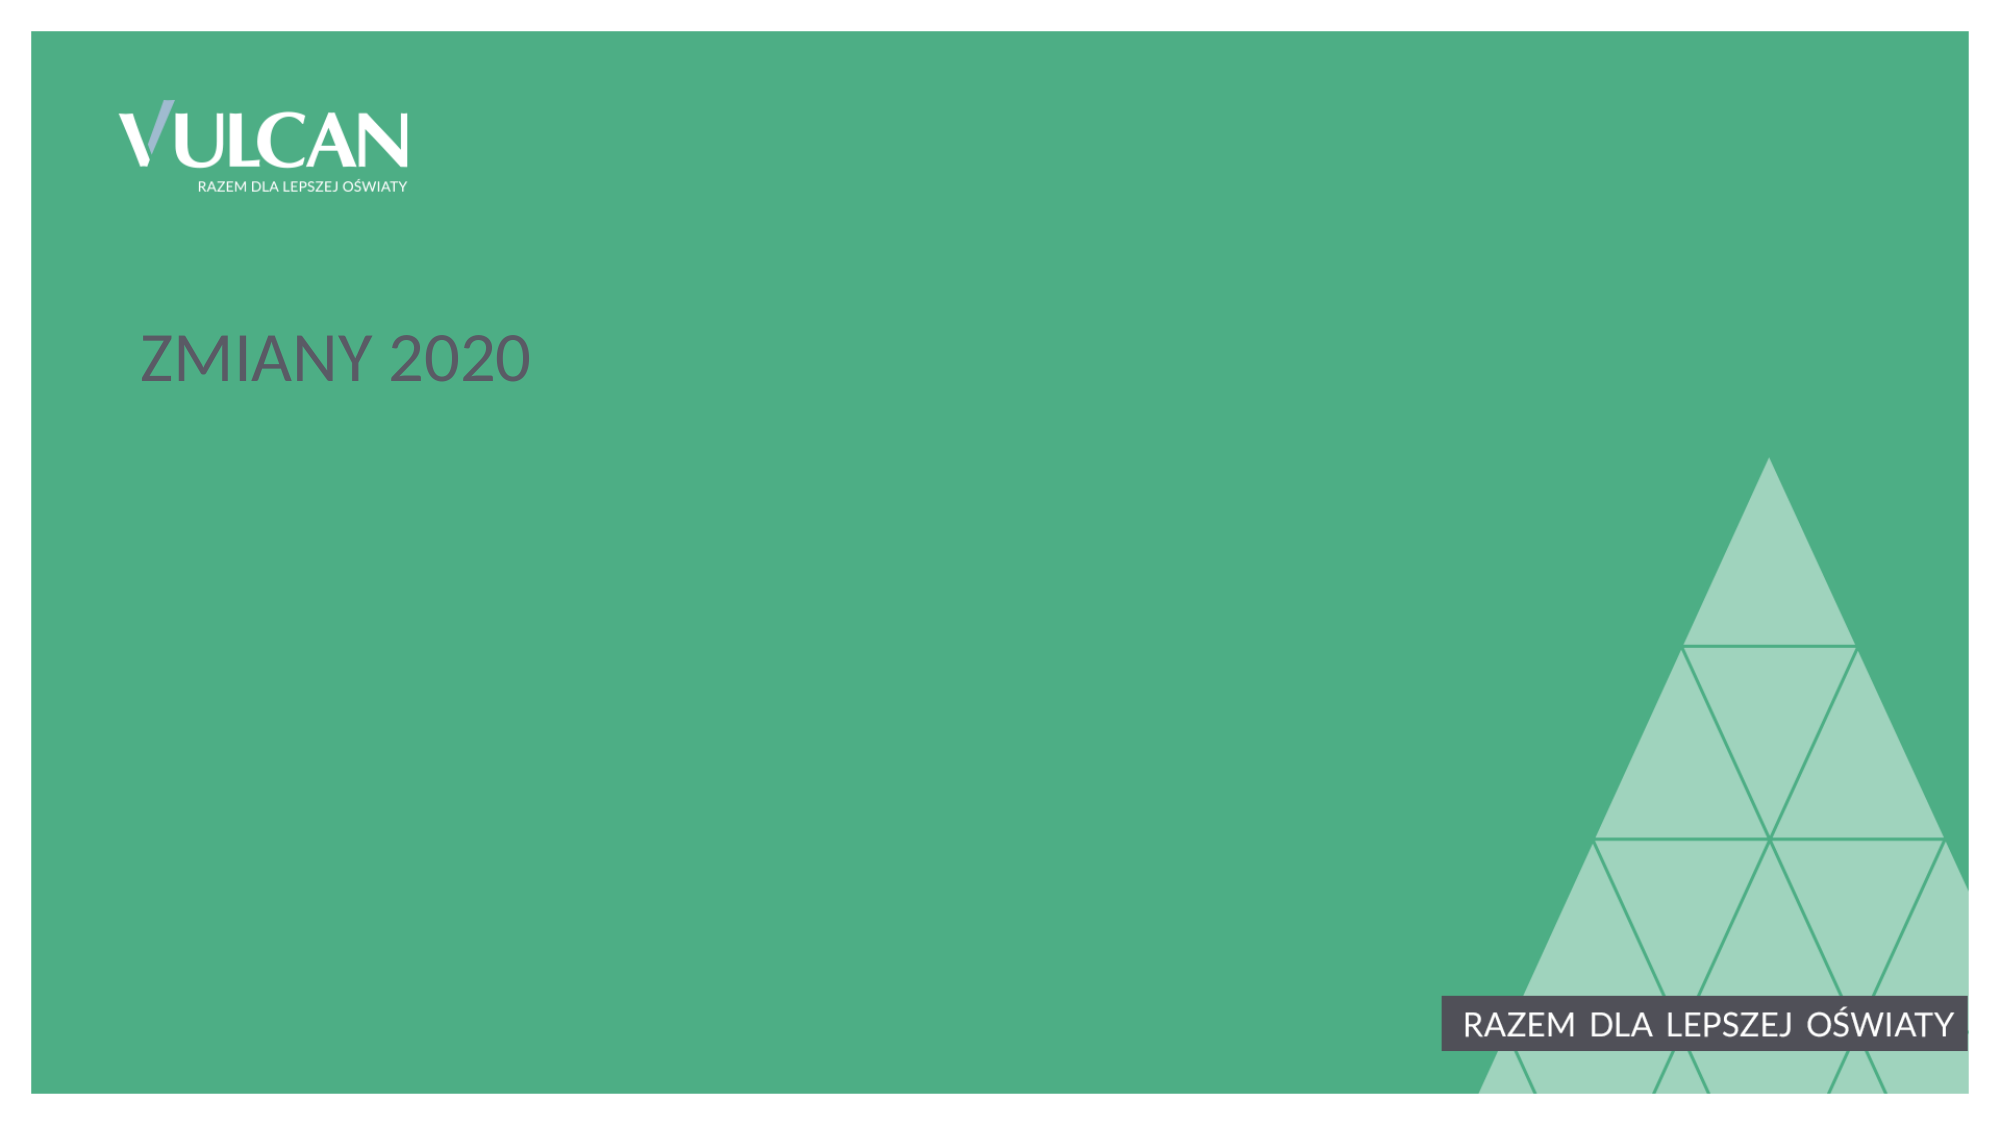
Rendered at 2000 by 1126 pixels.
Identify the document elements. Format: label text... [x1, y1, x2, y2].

picture [0, 0, 2000, 1125]
list ZMIANY 2020 [125, 302, 1237, 799]
